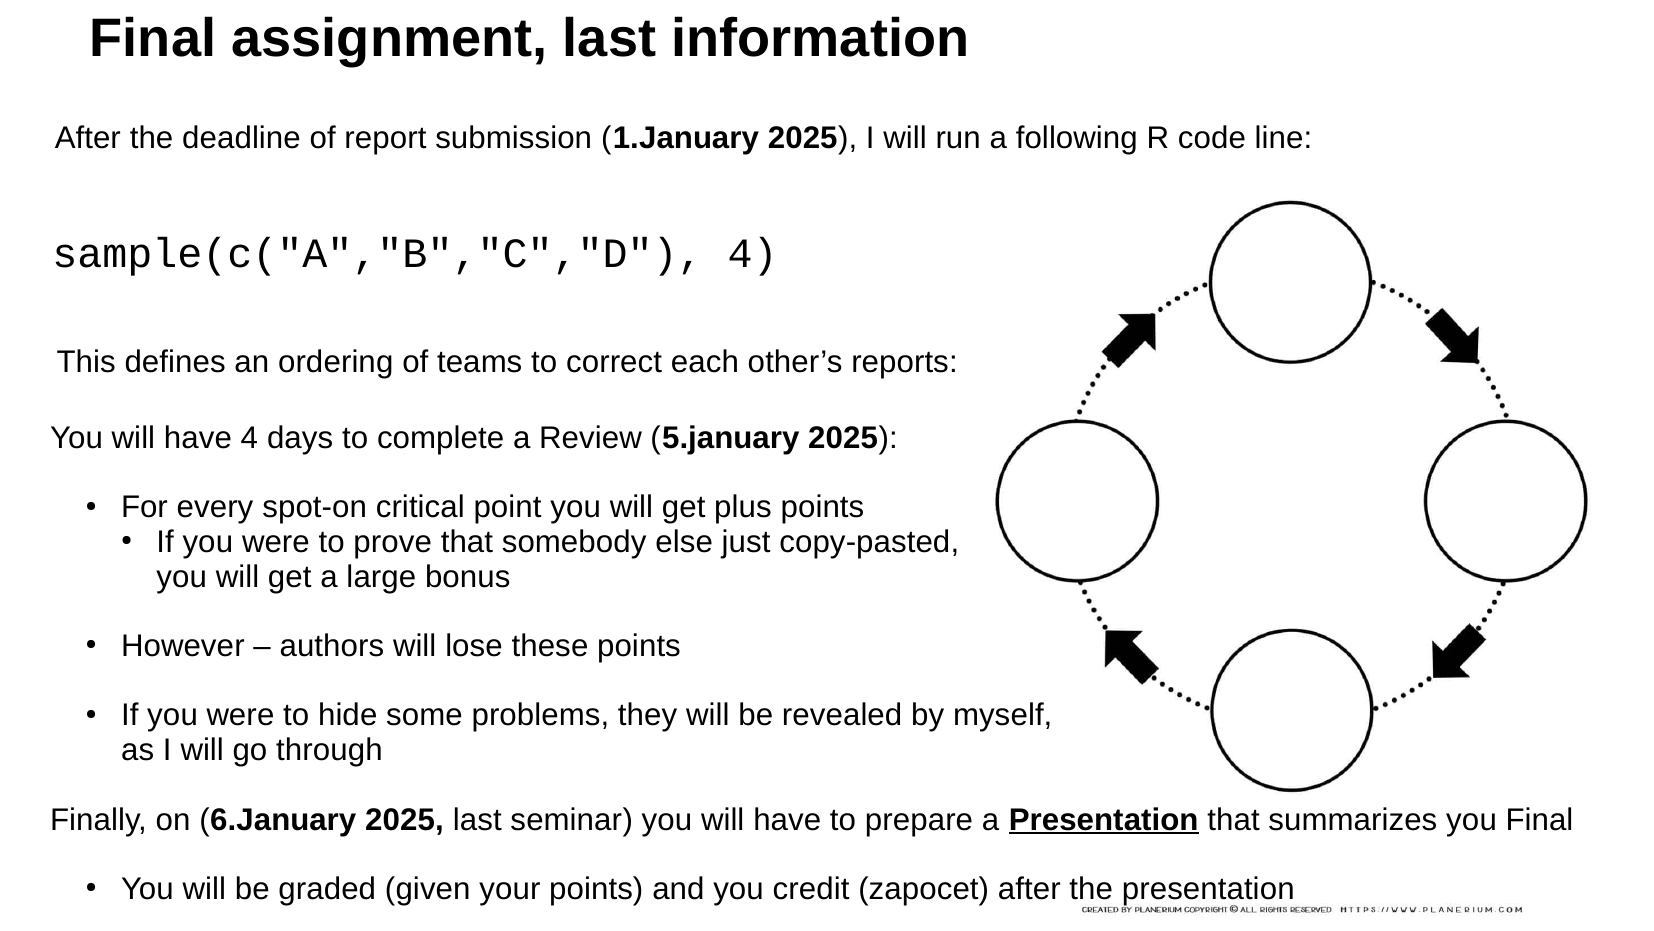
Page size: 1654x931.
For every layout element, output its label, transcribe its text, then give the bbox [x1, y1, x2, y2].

text_box After the deadline of report submission (1.January 2025), I will run a following R code line: [40, 112, 1426, 301]
text_box You will have 4 days to complete a Review (5.january 2025): For every spot-on critical point you will get plus points If you were to prove that somebody else just copy-pasted, you will get a large bonus However – authors will lose these points If you were to hide some problems, they will be revealed by myself, as I will go through Finally, on (6.January 2025, last seminar) you will have to prepare a Presentation that summarizes you Final You will be graded (given your points) and you credit (zapocet) after the presentation [0, 412, 1590, 914]
text_box sample(c("A","B","C","D"), 4) [37, 225, 1126, 382]
text_box This defines an ordering of teams to correct each other’s reports: [41, 336, 975, 412]
picture [931, 0, 1651, 931]
text_box Final assignment, last information [75, 0, 986, 113]
